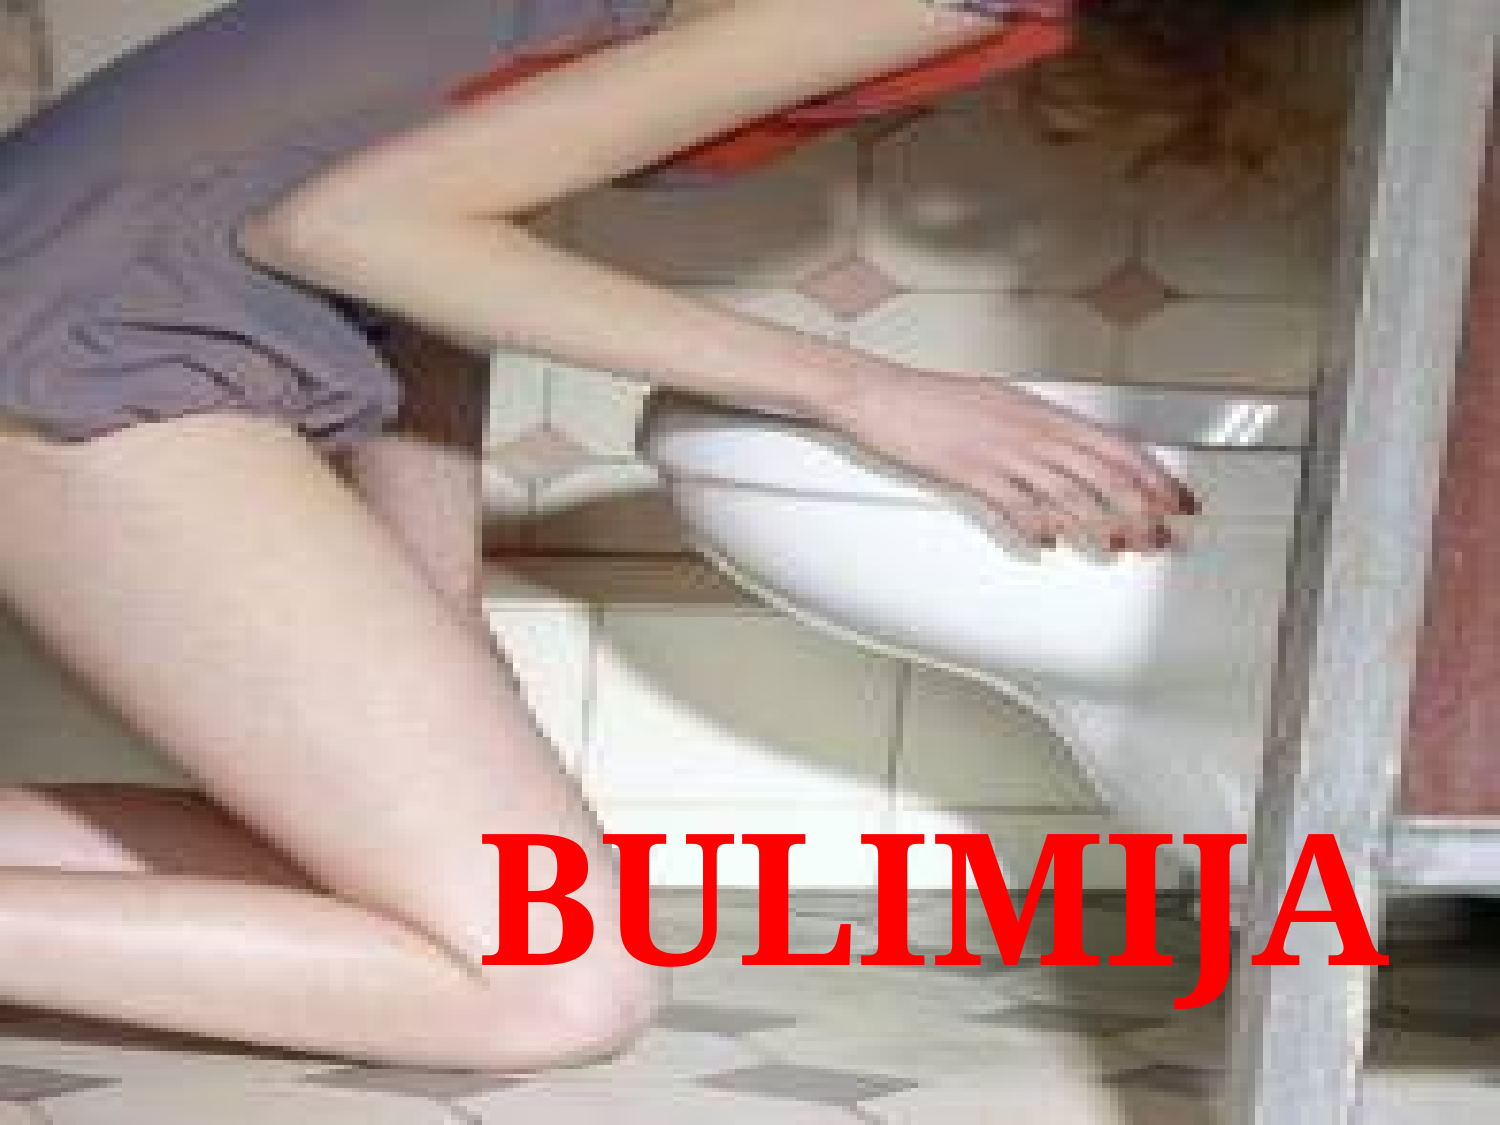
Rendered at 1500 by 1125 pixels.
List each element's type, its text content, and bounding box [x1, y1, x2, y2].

picture [0, 0, 1500, 1125]
title BULIMIJA [407, 798, 1459, 987]
